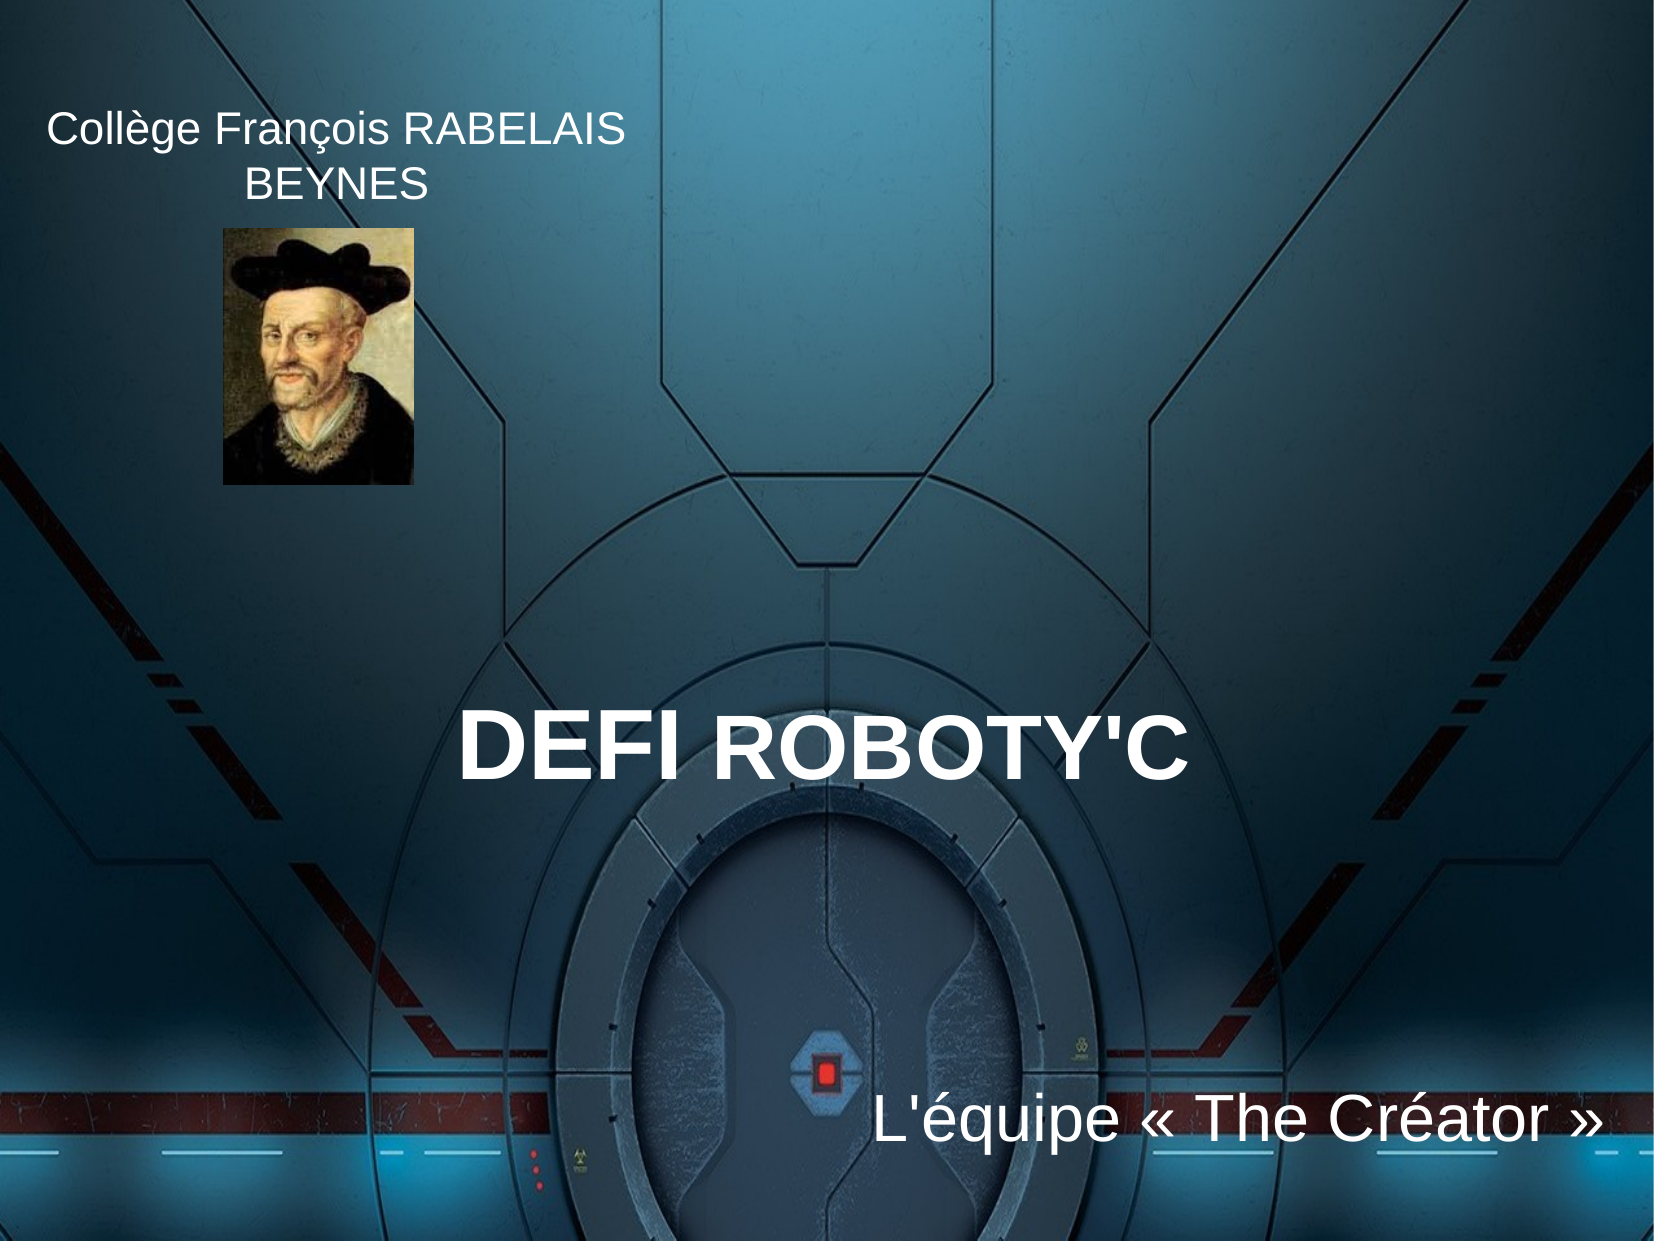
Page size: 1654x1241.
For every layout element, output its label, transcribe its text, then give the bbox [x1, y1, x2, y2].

text_box Collège François RABELAIS BEYNES [165, 82, 508, 225]
picture [1638, 1149, 1654, 1155]
list DEFI ROBOTY'C [70, 460, 1560, 852]
picture [1607, 1150, 1618, 1155]
list L'équipe « The Créator » [118, 1074, 1607, 1159]
picture [0, 0, 1654, 1241]
